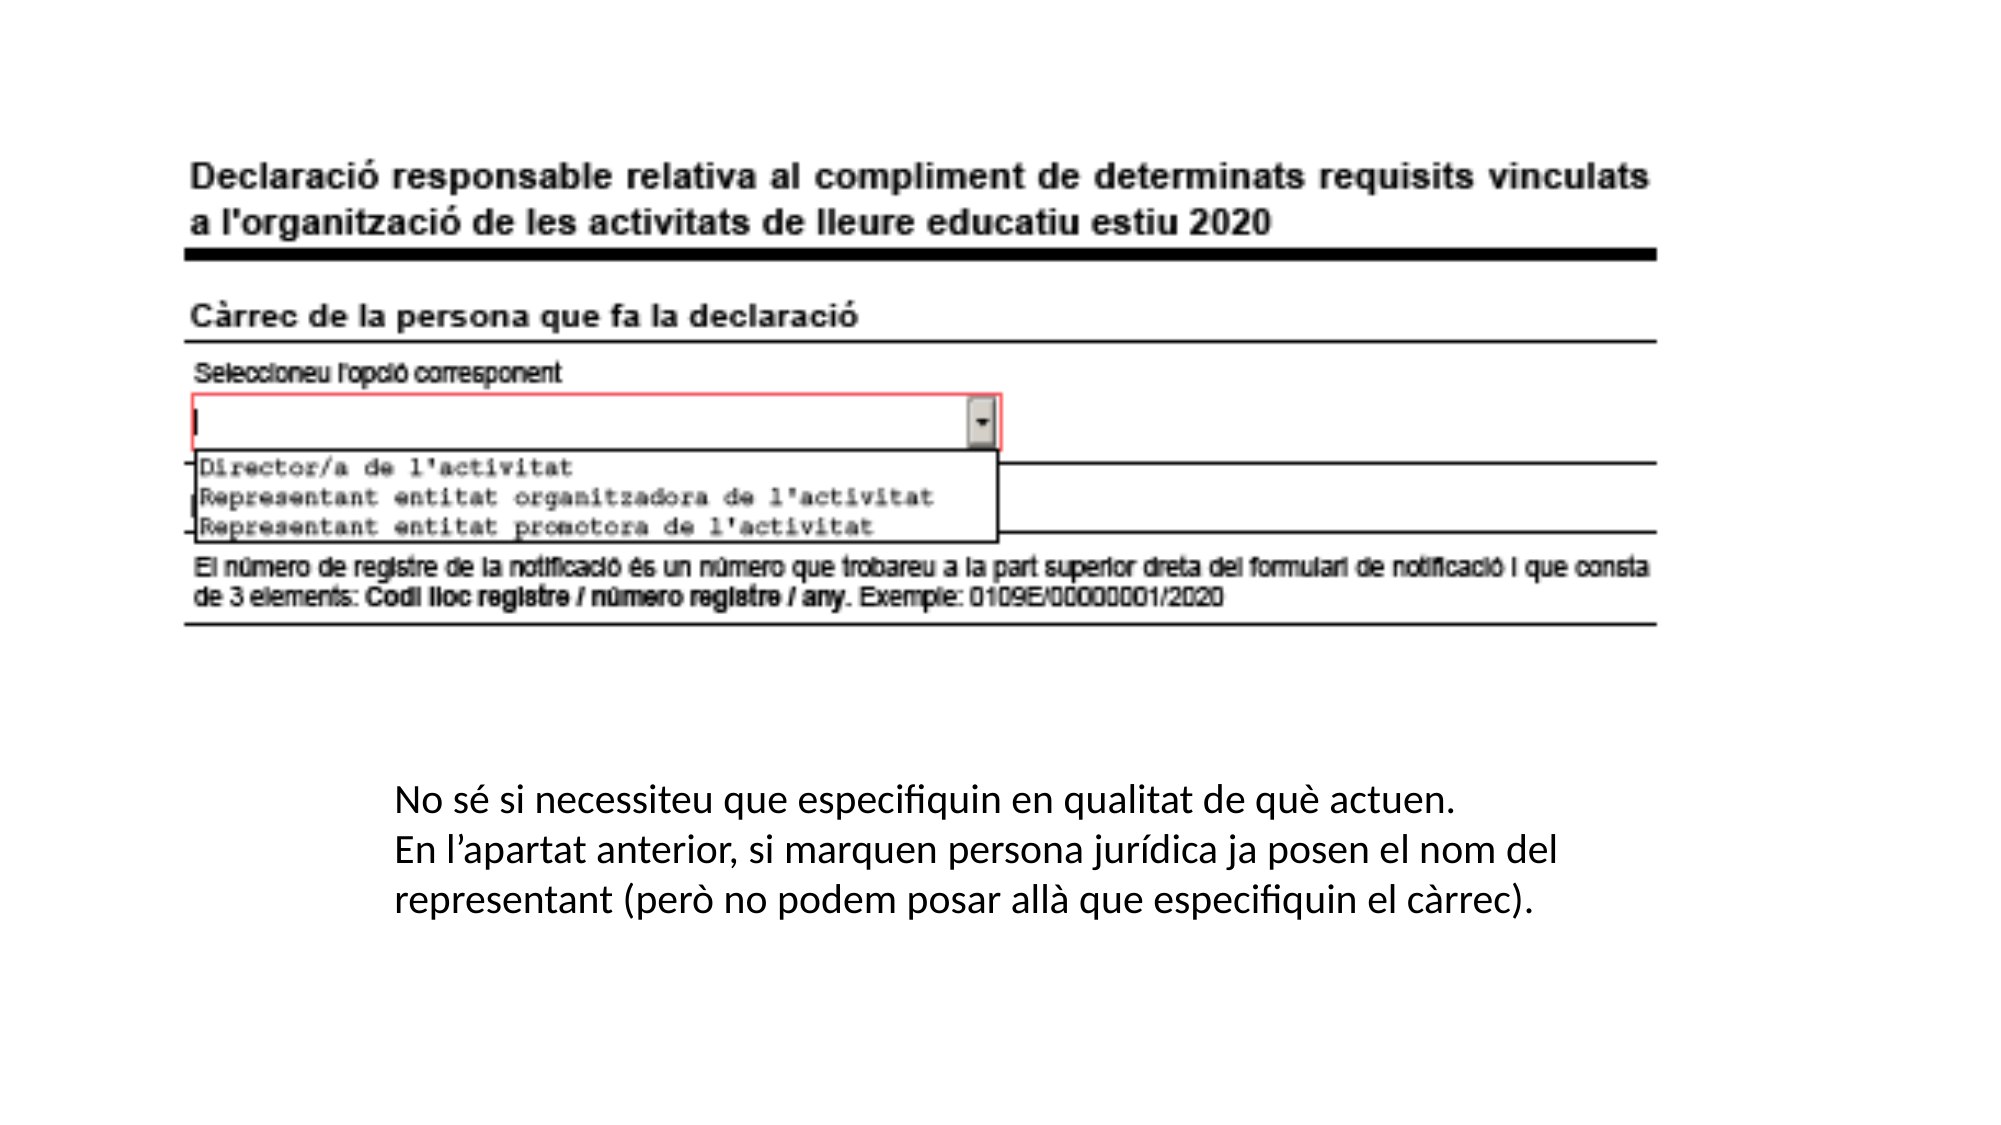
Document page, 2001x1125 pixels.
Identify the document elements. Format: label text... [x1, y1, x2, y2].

text_box No sé si necessiteu que especifiquin en qualitat de què actuen. En l’apartat anterior, si marquen persona jurídica ja posen el nom del representant (però no podem posar allà que especifiquin el càrrec). [379, 764, 1596, 929]
picture [146, 124, 1704, 637]
